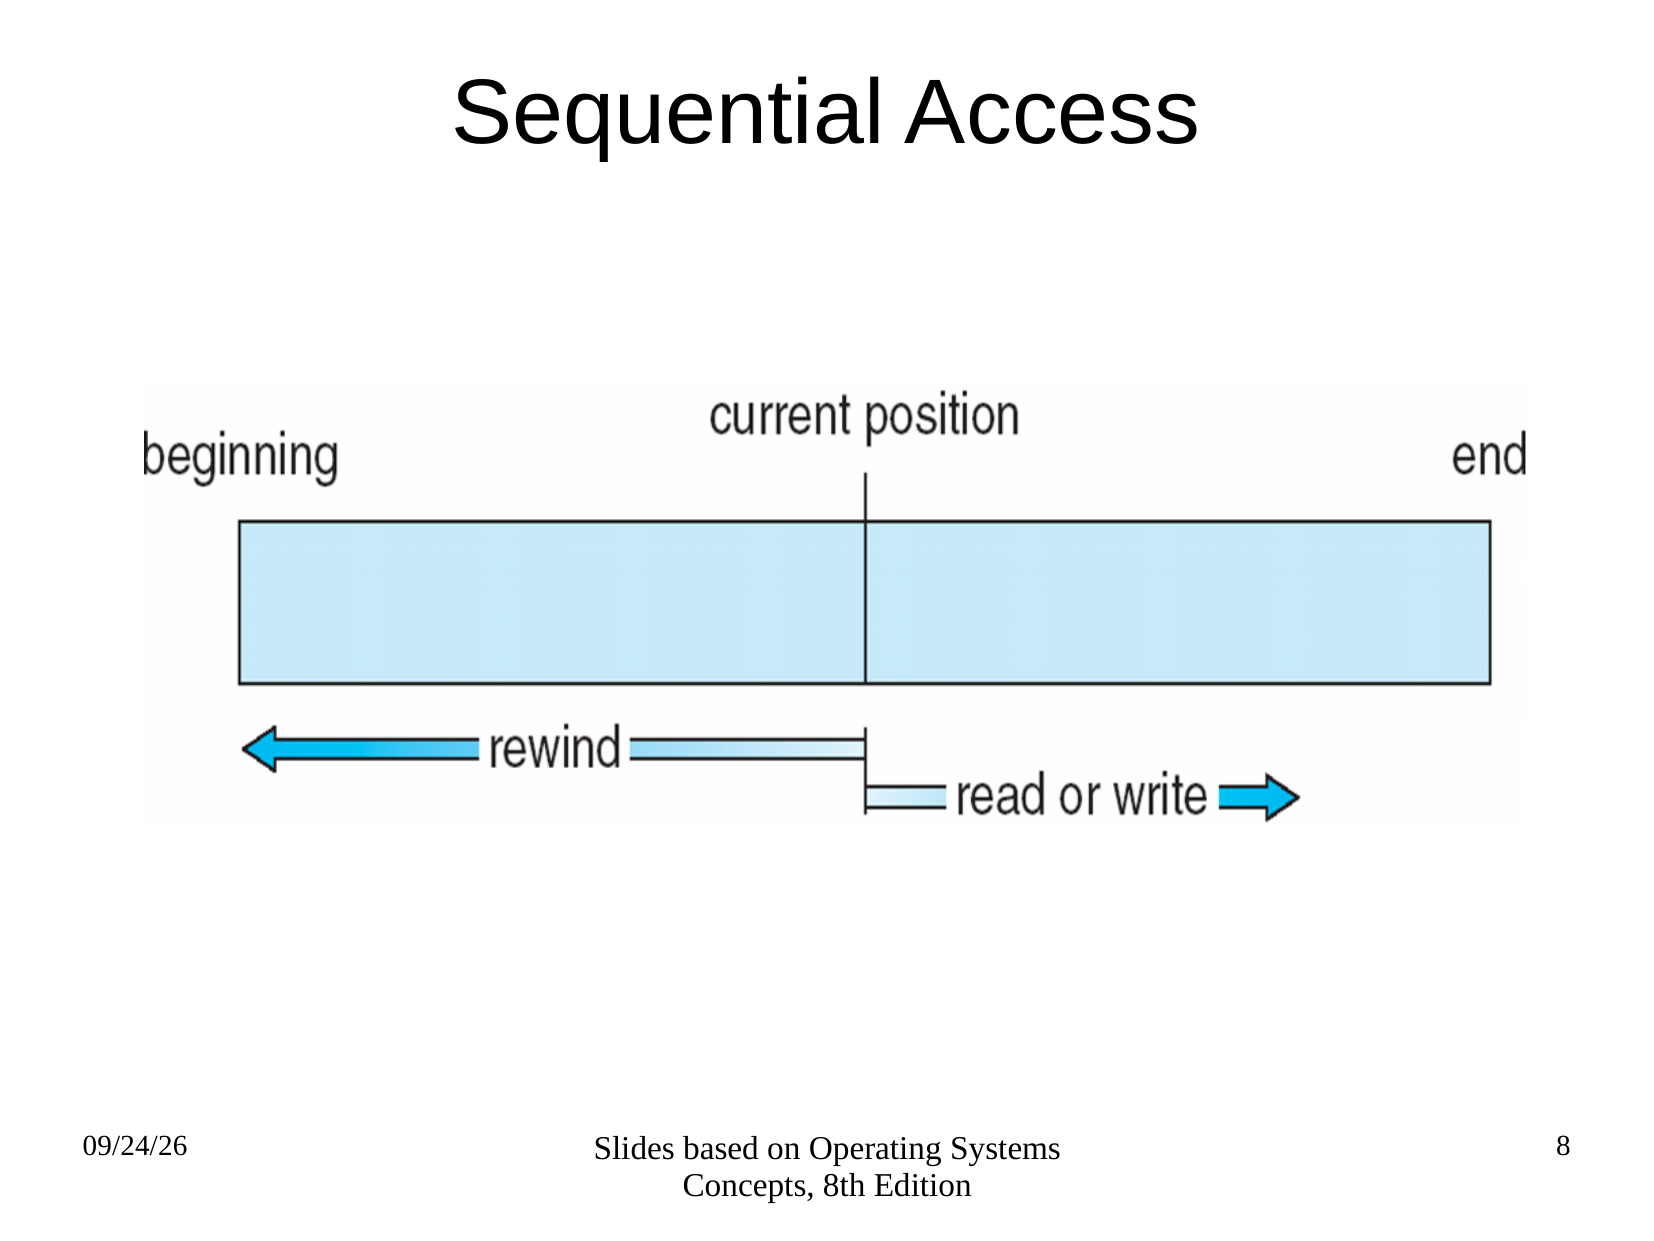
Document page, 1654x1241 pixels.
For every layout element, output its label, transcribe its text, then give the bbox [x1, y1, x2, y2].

picture [144, 381, 1531, 826]
title Sequential Access [82, 8, 1571, 216]
